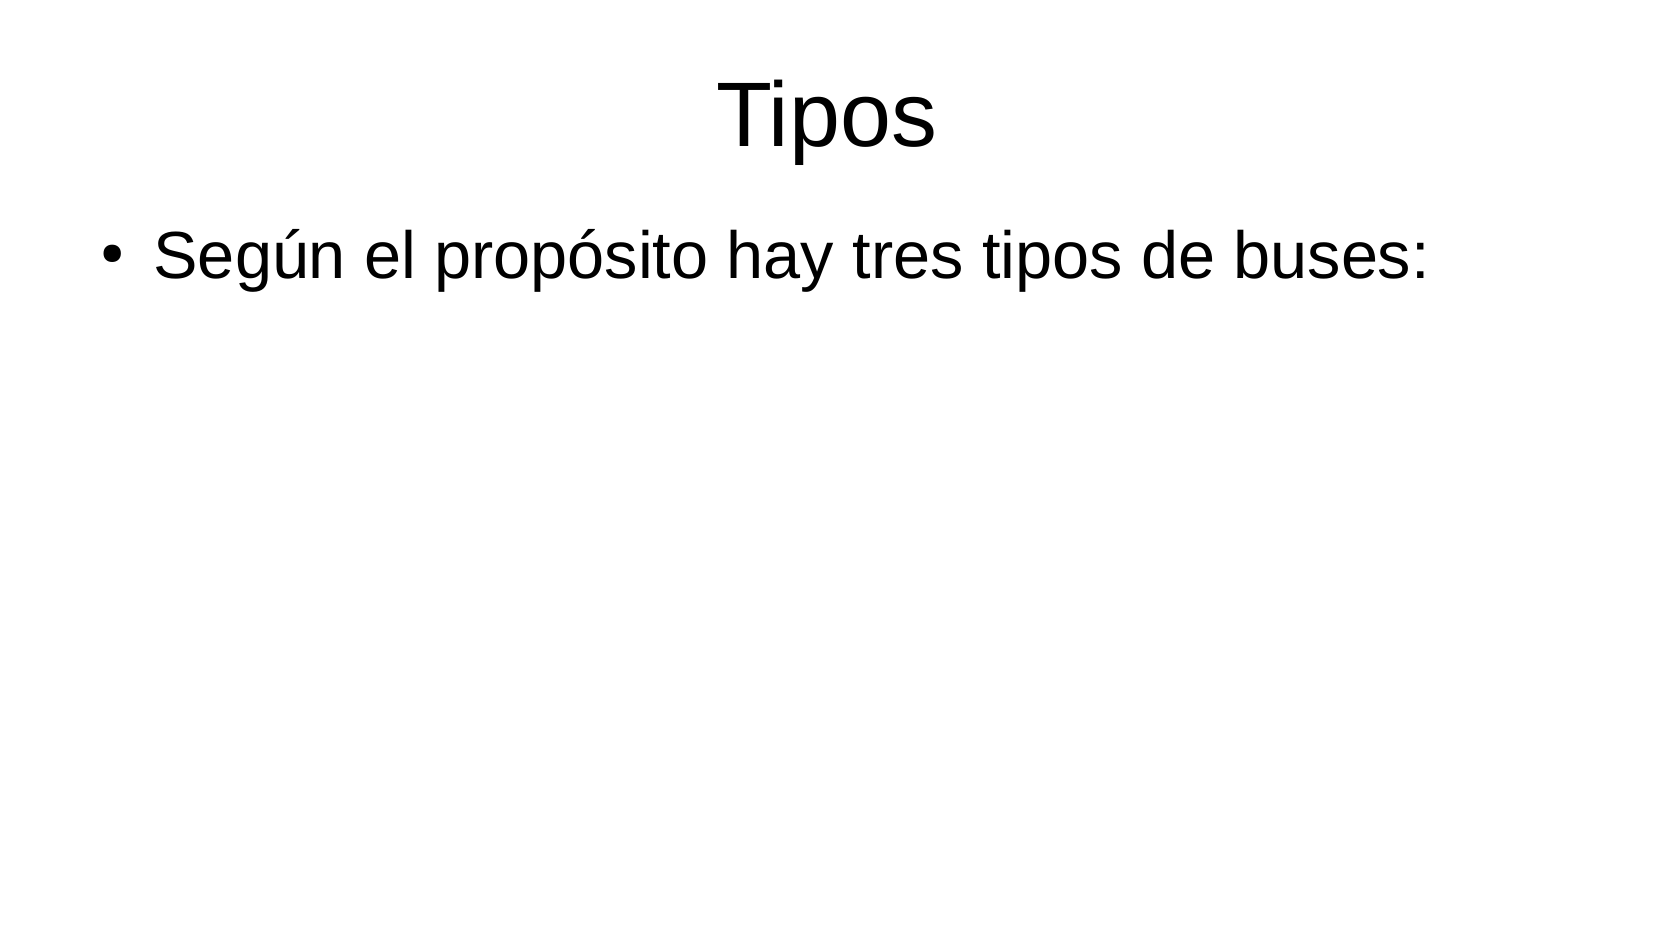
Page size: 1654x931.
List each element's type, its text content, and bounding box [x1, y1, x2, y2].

title Tipos [82, 37, 1571, 193]
list Según el propósito hay tres tipos de buses: [82, 217, 1571, 758]
